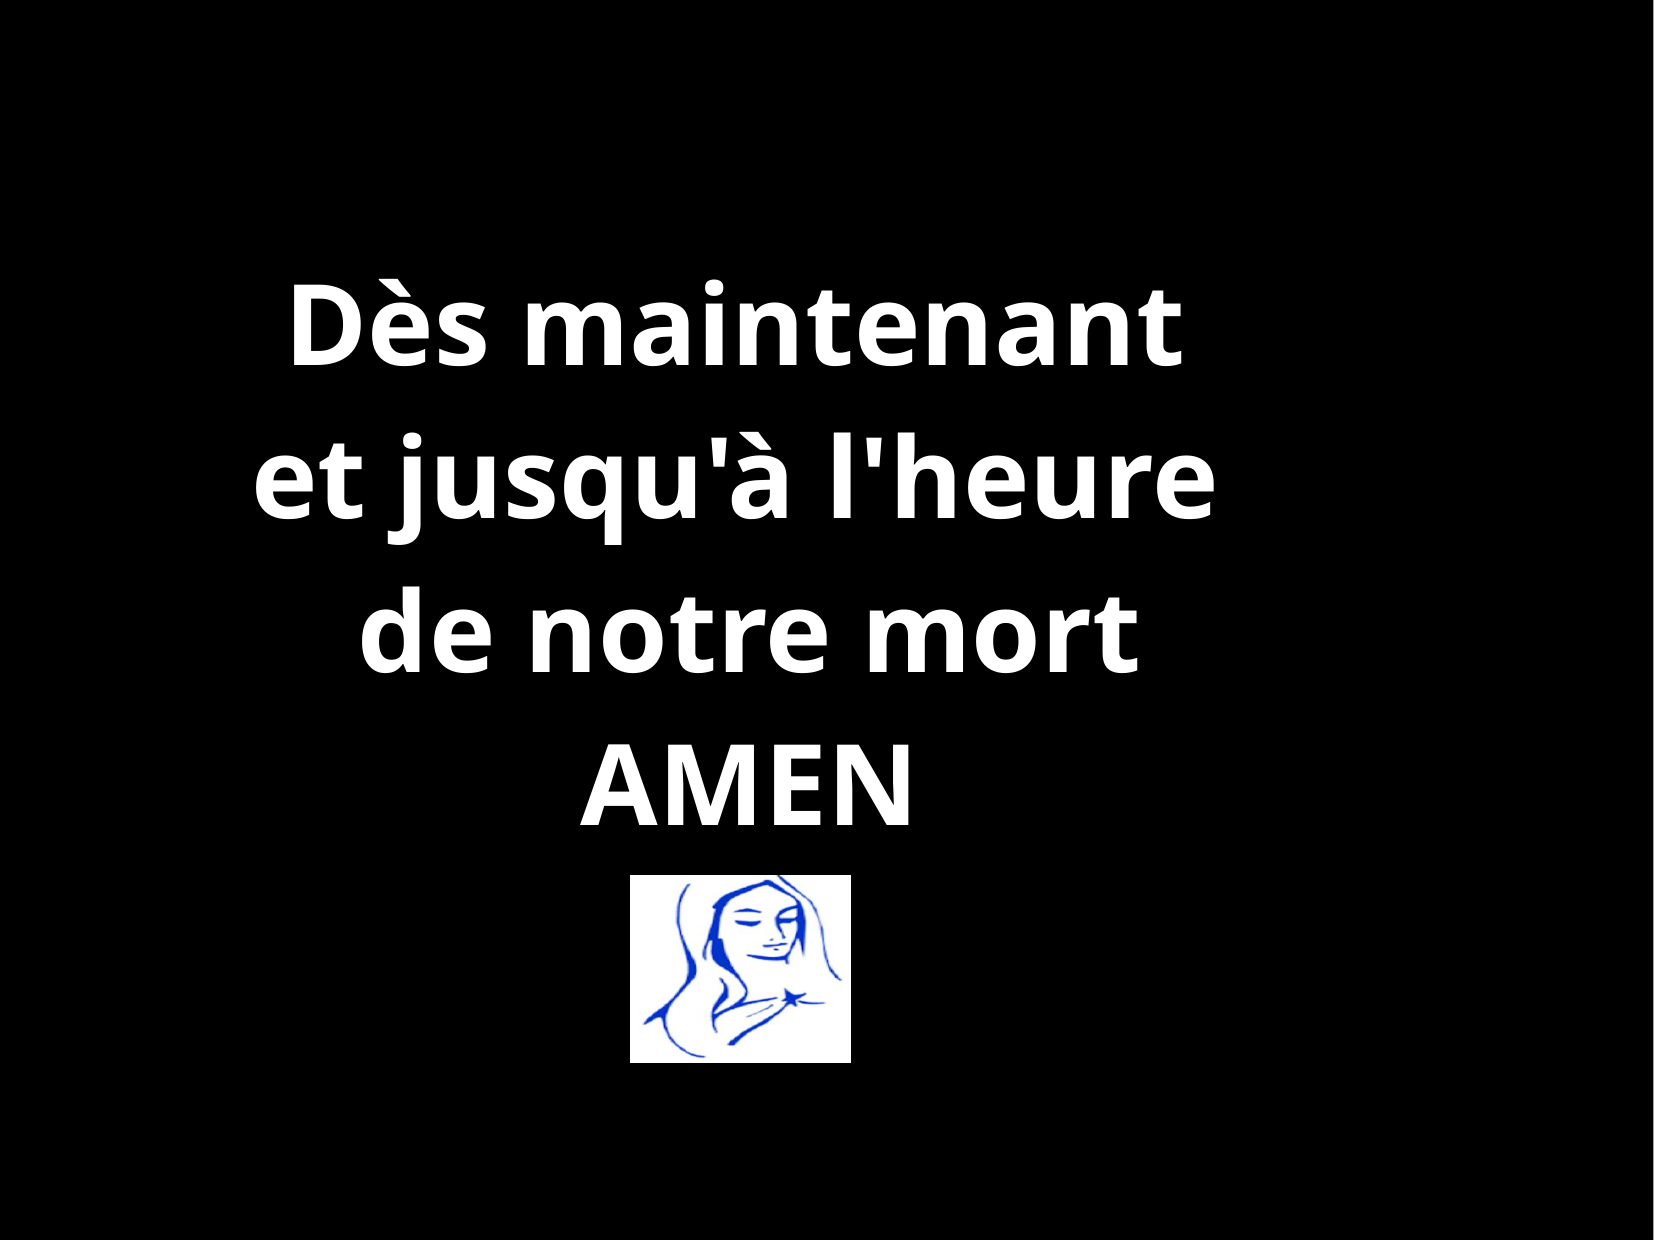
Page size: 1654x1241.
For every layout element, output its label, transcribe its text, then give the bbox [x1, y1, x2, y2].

picture [630, 875, 851, 1063]
subtitle Dès maintenant et jusqu'à l'heure de notre mort AMEN [21, 0, 1479, 1121]
